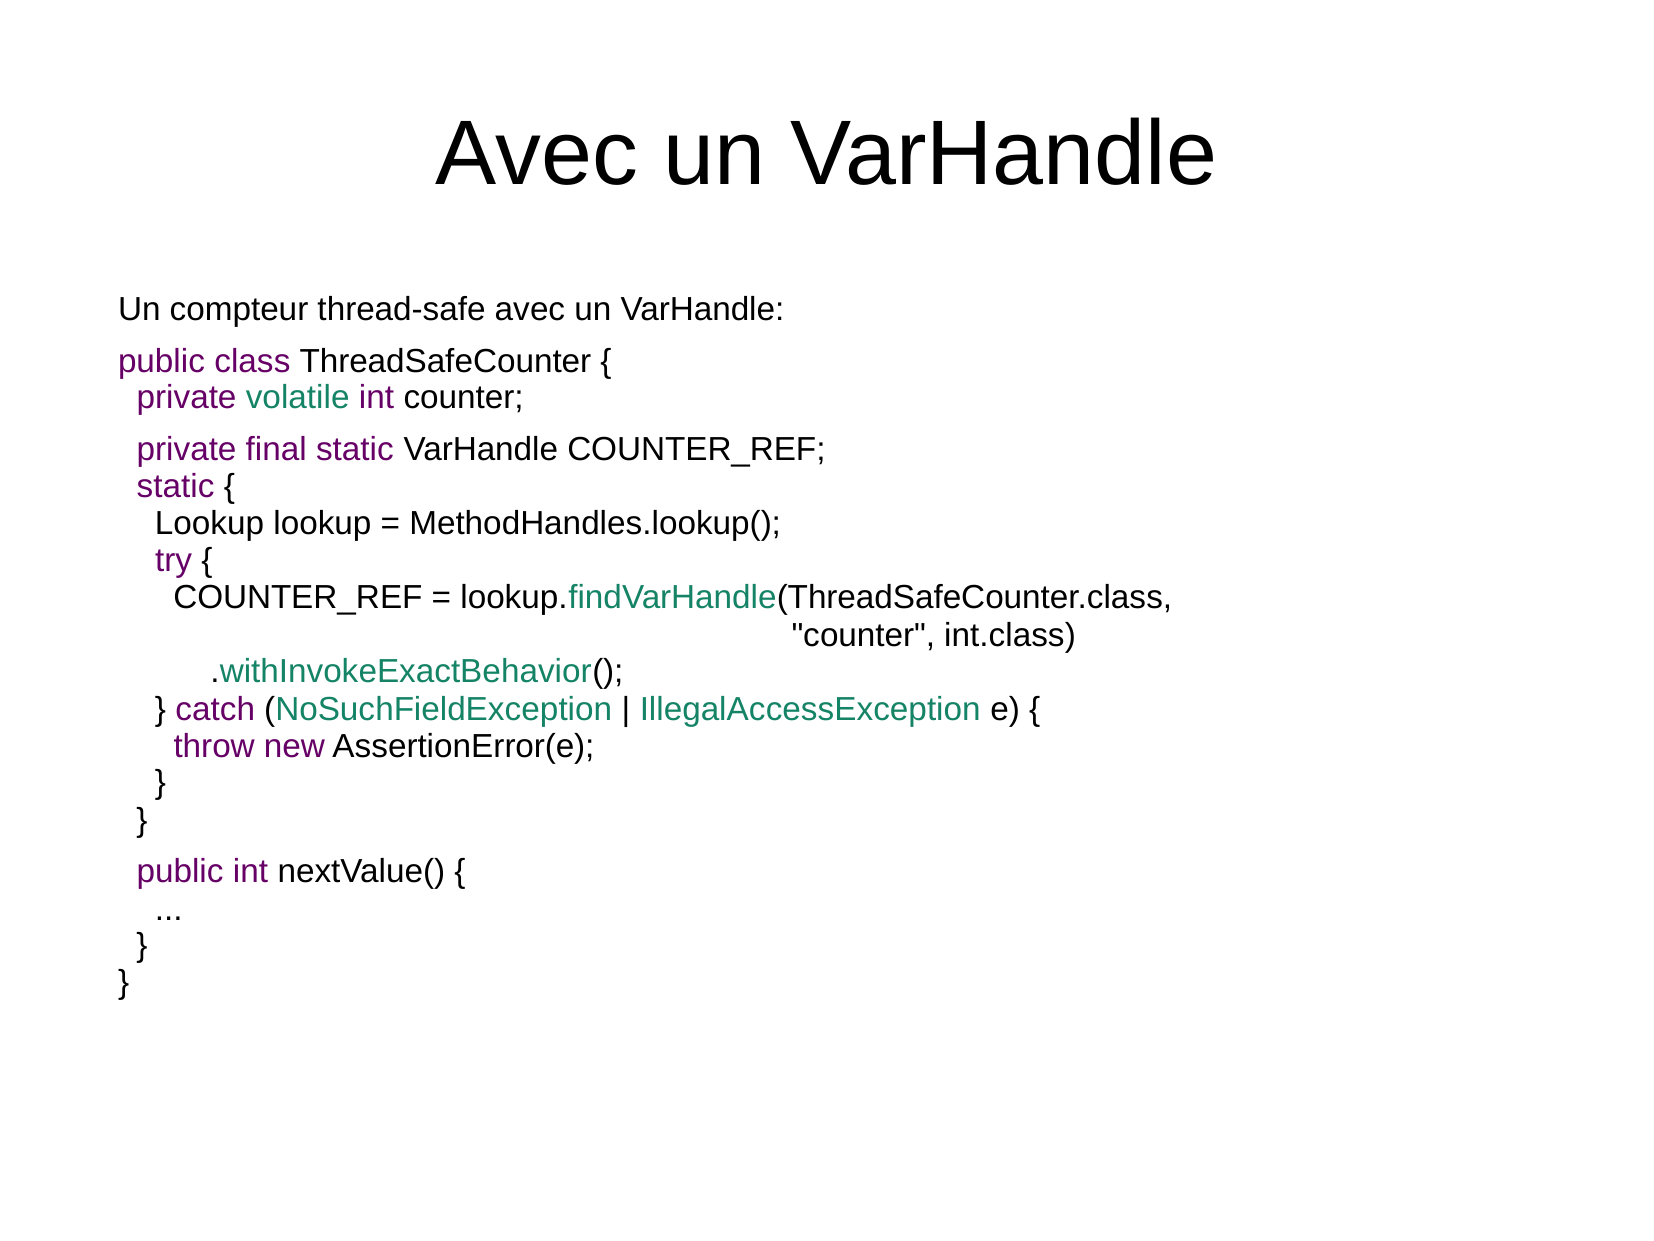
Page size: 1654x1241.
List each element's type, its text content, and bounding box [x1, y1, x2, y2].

title Avec un VarHandle [82, 49, 1571, 257]
list Un compteur thread-safe avec un VarHandle: public class ThreadSafeCounter { private volatile int counter; private final static VarHandle COUNTER_REF; static { Lookup lookup = MethodHandles.lookup(); try { COUNTER_REF = lookup.findVarHandle(ThreadSafeCounter.class, "counter", int.class) .withInvokeExactBehavior(); } catch (NoSuchFieldException | IllegalAccessException e) { throw new AssertionError(e); } } public int nextValue() { ... } } [82, 290, 1571, 1010]
